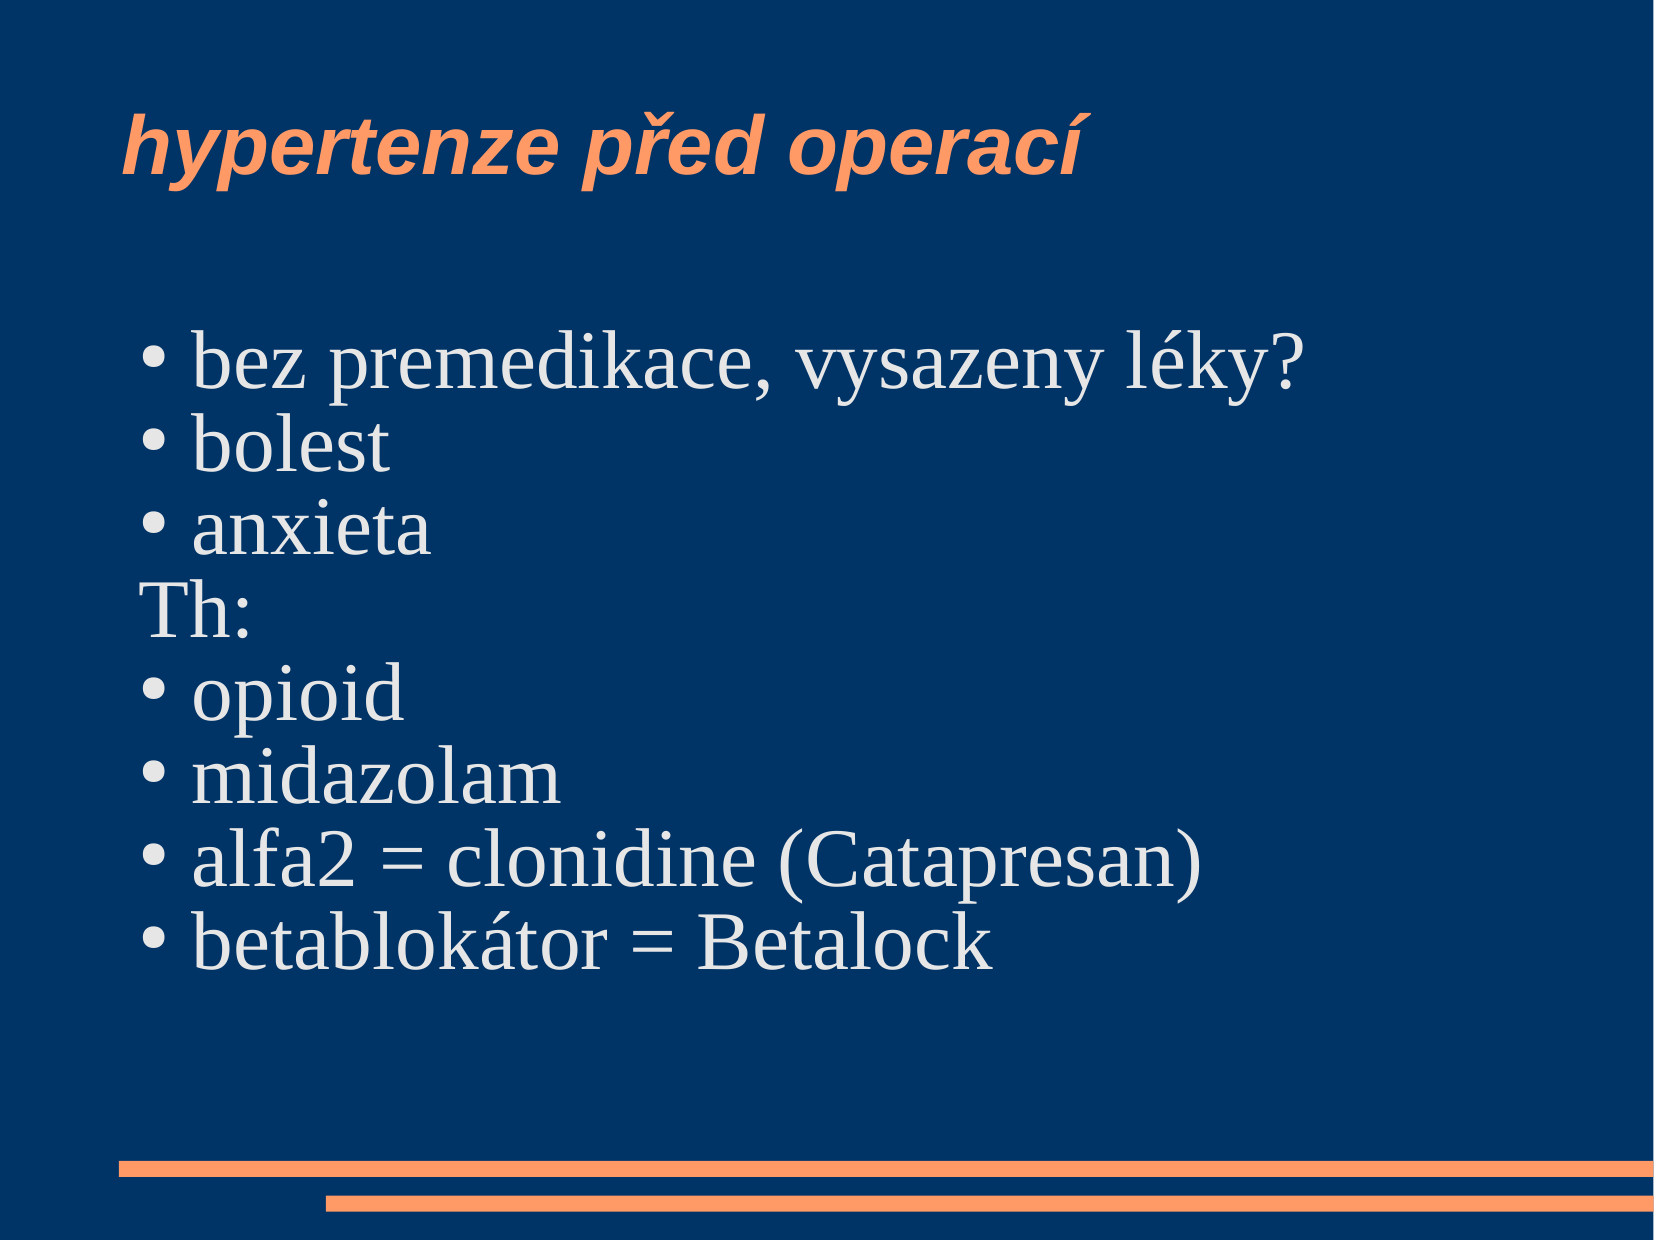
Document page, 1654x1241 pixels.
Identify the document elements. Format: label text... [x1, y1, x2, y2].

list bez premedikace, vysazeny léky? bolest anxieta Th: opioid midazolam alfa2 = clonidine (Catapresan) betablokátor = Betalock [121, 322, 1561, 1133]
title hypertenze před operací [121, 46, 1534, 254]
